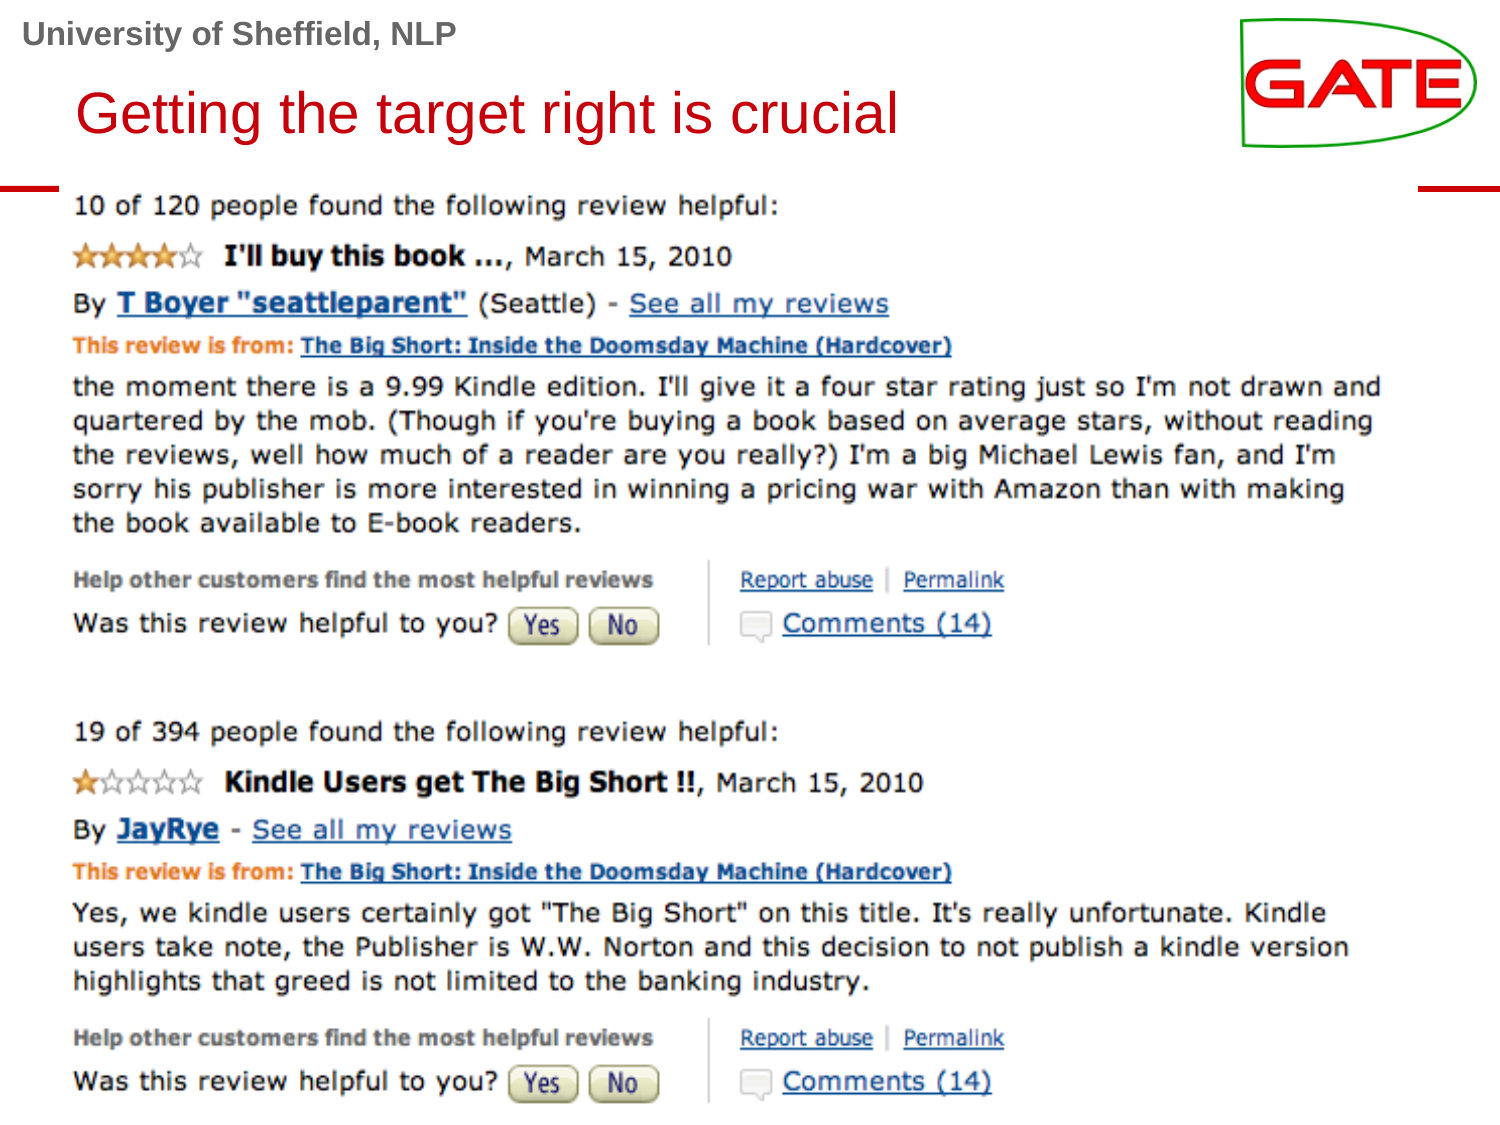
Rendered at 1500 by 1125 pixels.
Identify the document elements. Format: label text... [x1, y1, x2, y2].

picture [1240, 18, 1477, 148]
title Getting the target right is crucial [75, 27, 1425, 201]
picture [59, 177, 1418, 1125]
